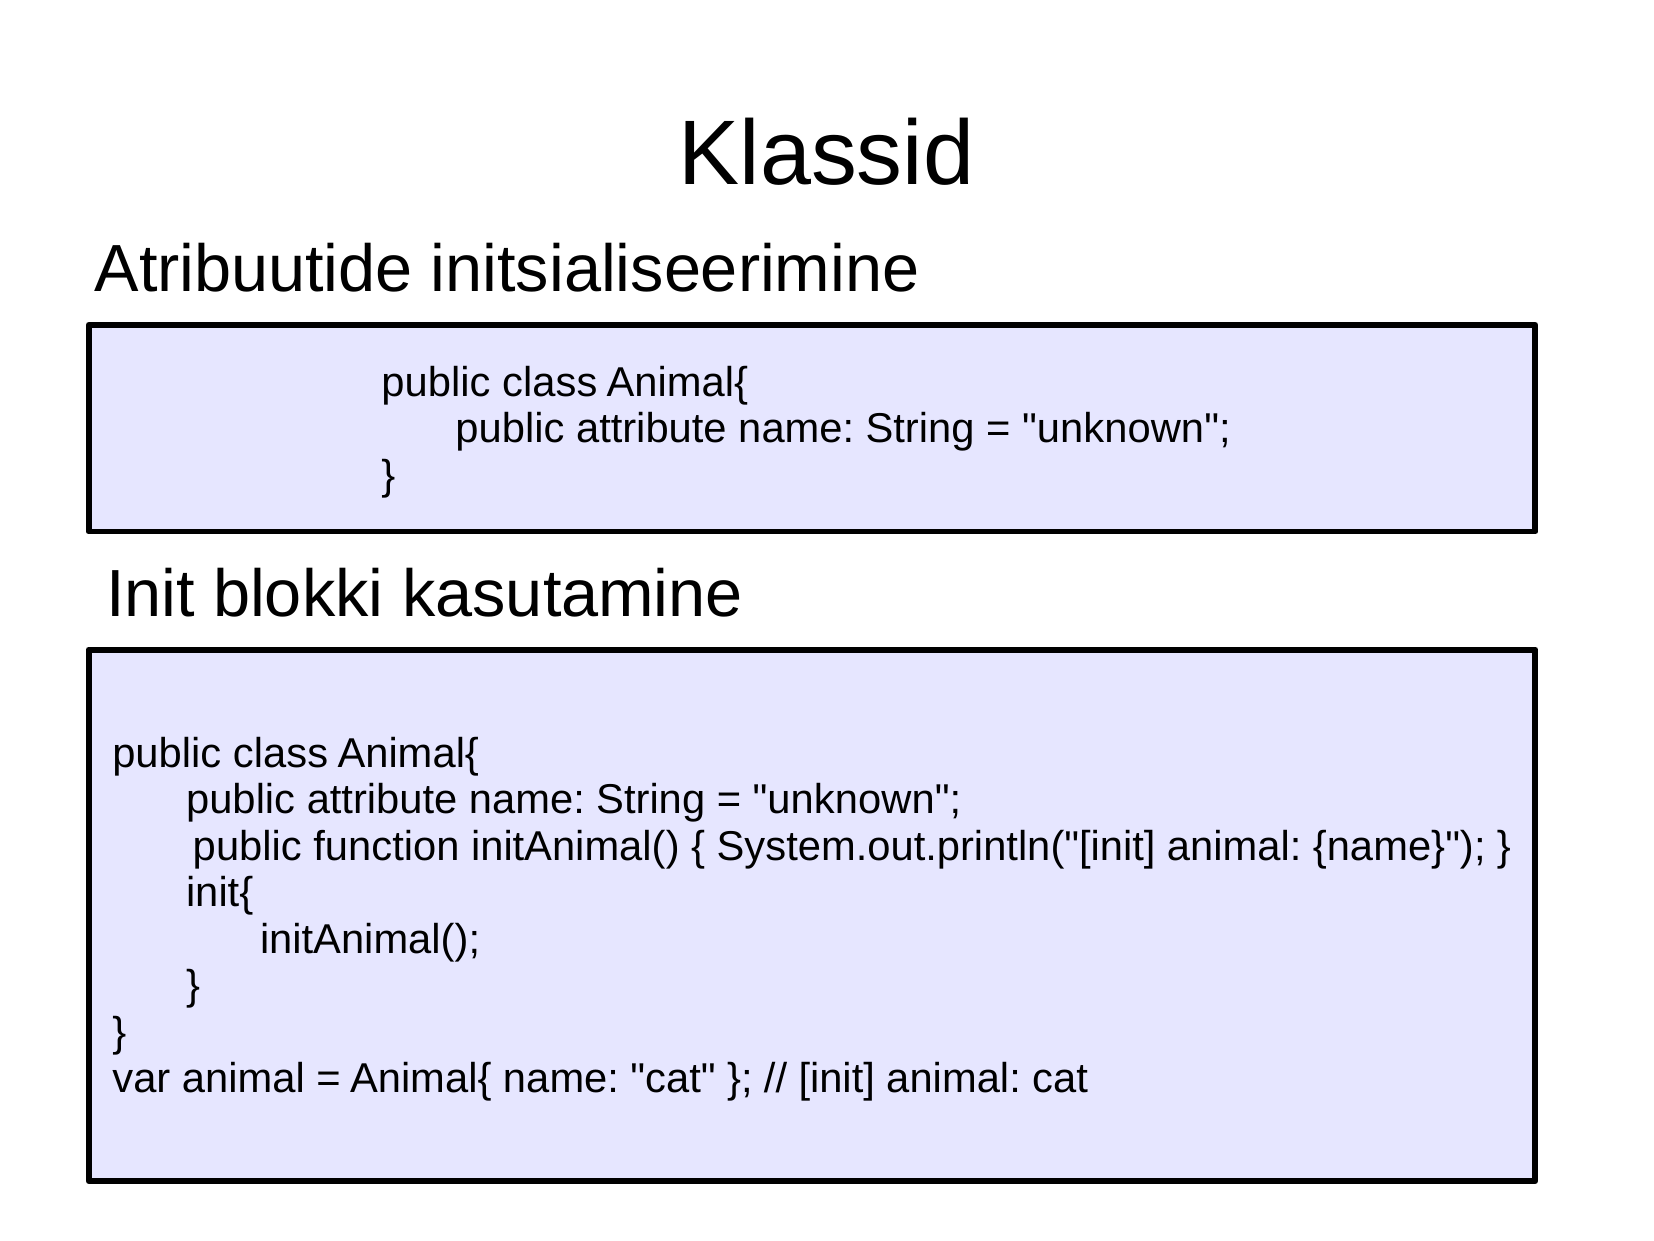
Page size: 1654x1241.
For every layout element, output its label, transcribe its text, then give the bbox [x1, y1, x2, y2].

text_box public class Animal{ public attribute name: String = "unknown"; public function initAnimal() { System.out.println("[init] animal: {name}"); } init{ initAnimal(); } } var animal = Animal{ name: "cat" }; // [init] animal: cat [88, 649, 1536, 1182]
list Init blokki kasutamine [88, 555, 1577, 650]
title Klassid [82, 56, 1571, 250]
list Atribuutide initsialiseerimine [76, 231, 1565, 325]
text_box public class Animal{ public attribute name: String = "unknown"; } [88, 324, 1536, 532]
